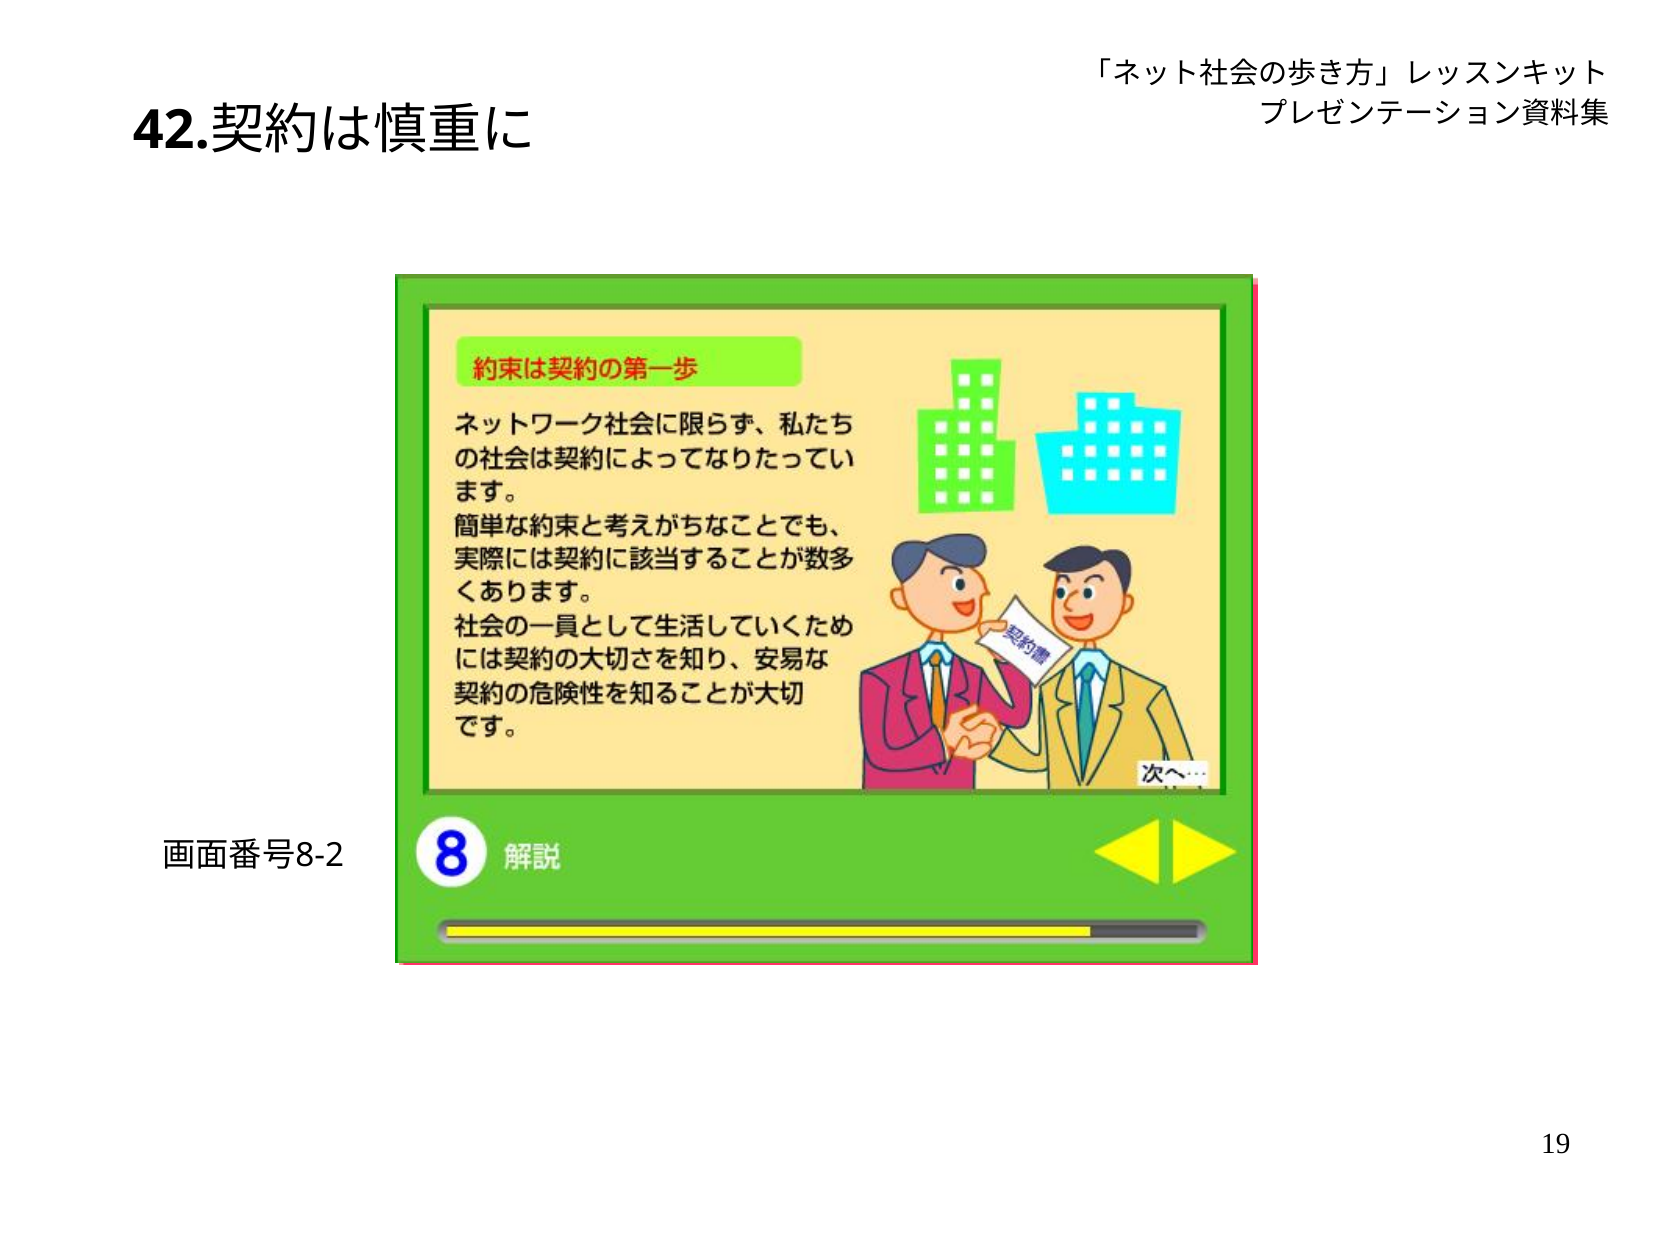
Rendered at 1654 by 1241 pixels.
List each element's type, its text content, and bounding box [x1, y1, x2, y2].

picture [395, 274, 1258, 965]
text_box 「ネット社会の歩き方」レッスンキット プレゼンテーション資料集 [1062, 44, 1625, 139]
text_box 42.契約は慎重に [118, 88, 1241, 169]
text_box 画面番号8-2 [147, 826, 384, 882]
